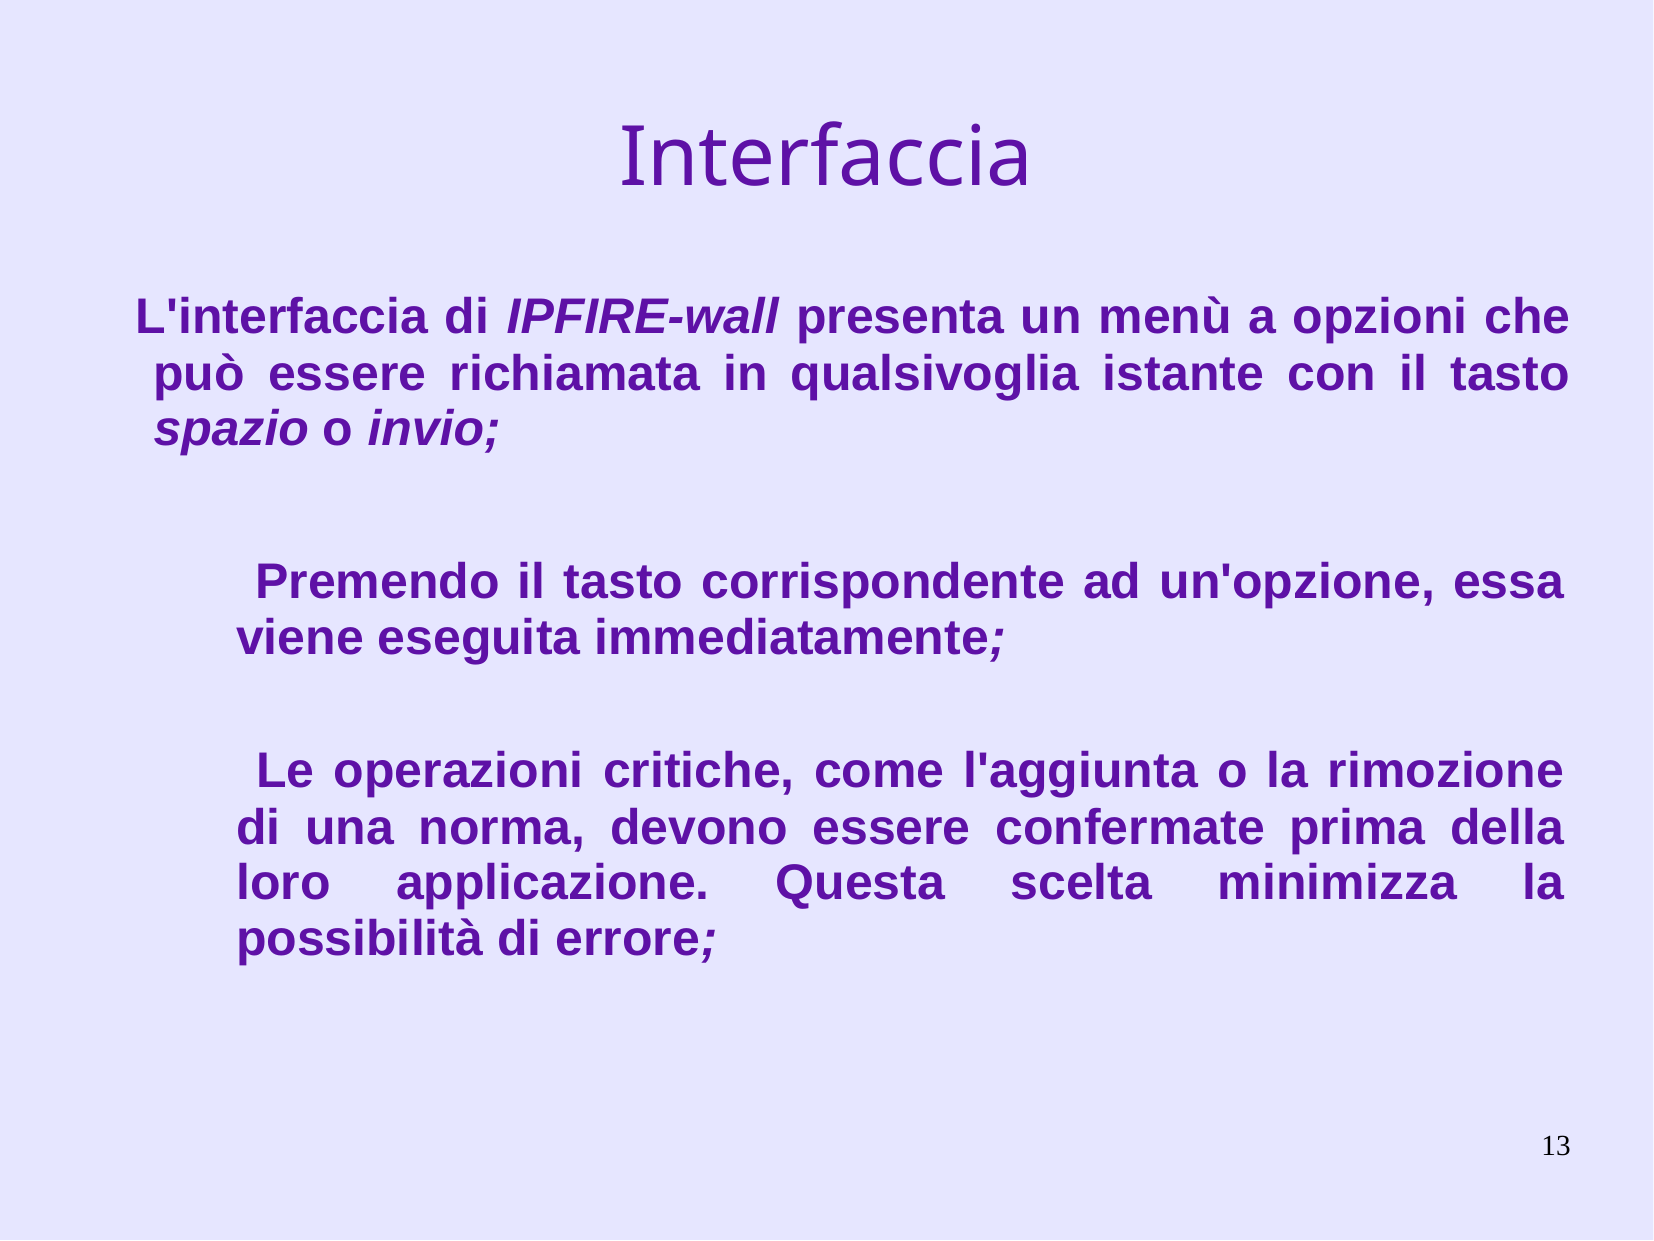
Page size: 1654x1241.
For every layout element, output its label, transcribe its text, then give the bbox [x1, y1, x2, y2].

subtitle L'interfaccia di IPFIRE-wall presenta un menù a opzioni che può essere richiamata in qualsivoglia istante con il tasto spazio o invio; [82, 284, 1571, 457]
text_box Le operazioni critiche, come l'aggiunta o la rimozione di una norma, devono essere confermate prima della loro applicazione. Questa scelta minimizza la possibilità di errore; [236, 738, 1565, 967]
text_box Premendo il tasto corrispondente ad un'opzione, essa viene eseguita immediatamente; [236, 534, 1565, 680]
title Interfaccia [82, 49, 1571, 257]
